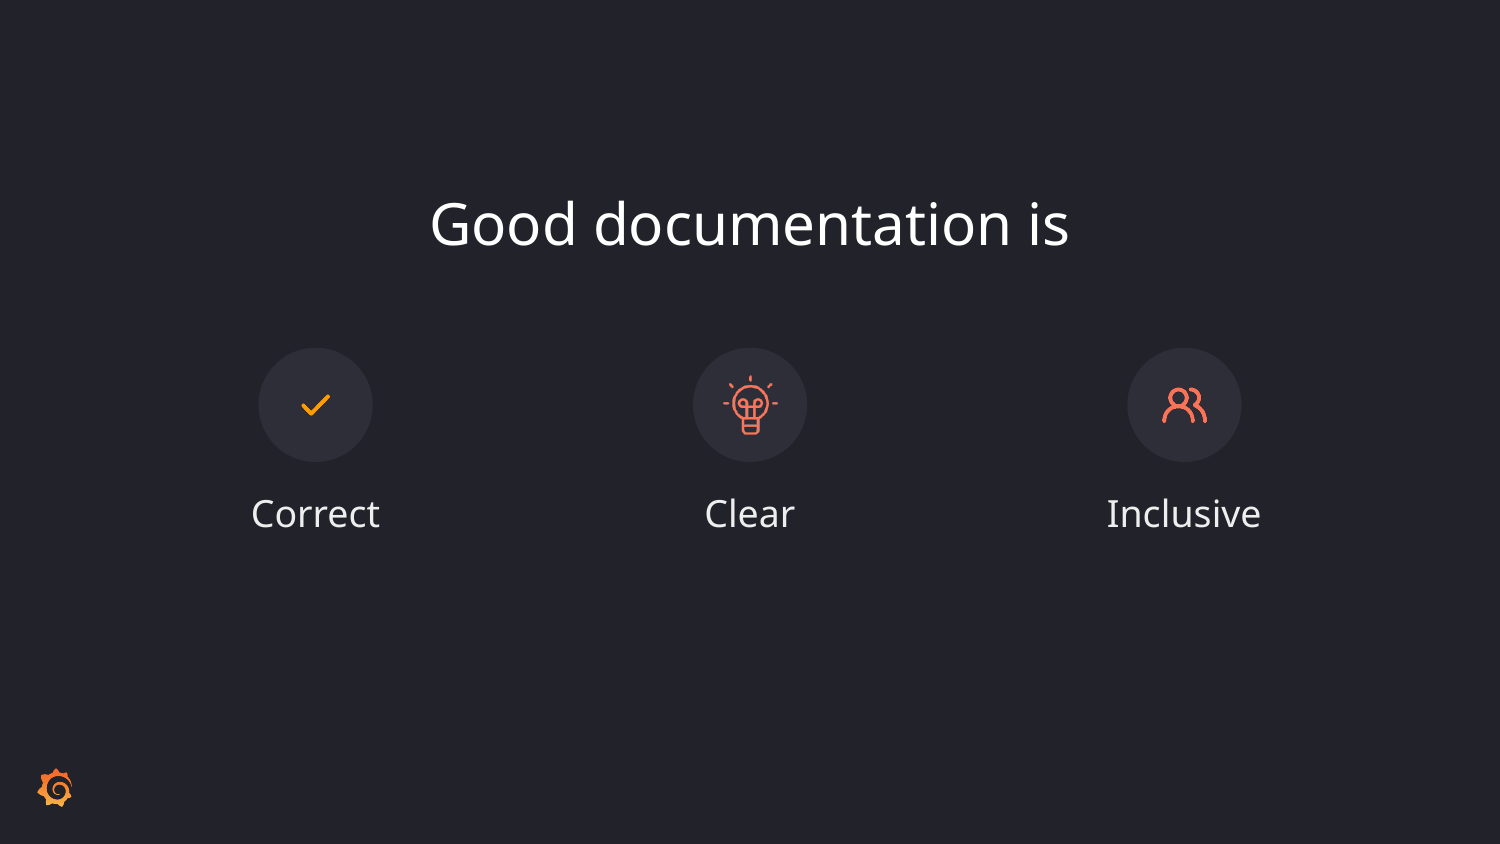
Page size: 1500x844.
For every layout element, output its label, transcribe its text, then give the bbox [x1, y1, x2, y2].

text_box [258, 347, 373, 462]
text_box Inclusive [999, 468, 1370, 617]
picture [291, 385, 340, 425]
text_box [1127, 347, 1242, 462]
text_box Clear [551, 468, 949, 617]
text_box Correct [142, 468, 489, 617]
picture [1160, 385, 1209, 424]
text_box [692, 347, 808, 462]
title Good documentation is [51, 171, 1449, 266]
picture [37, 768, 72, 807]
picture [722, 375, 778, 435]
